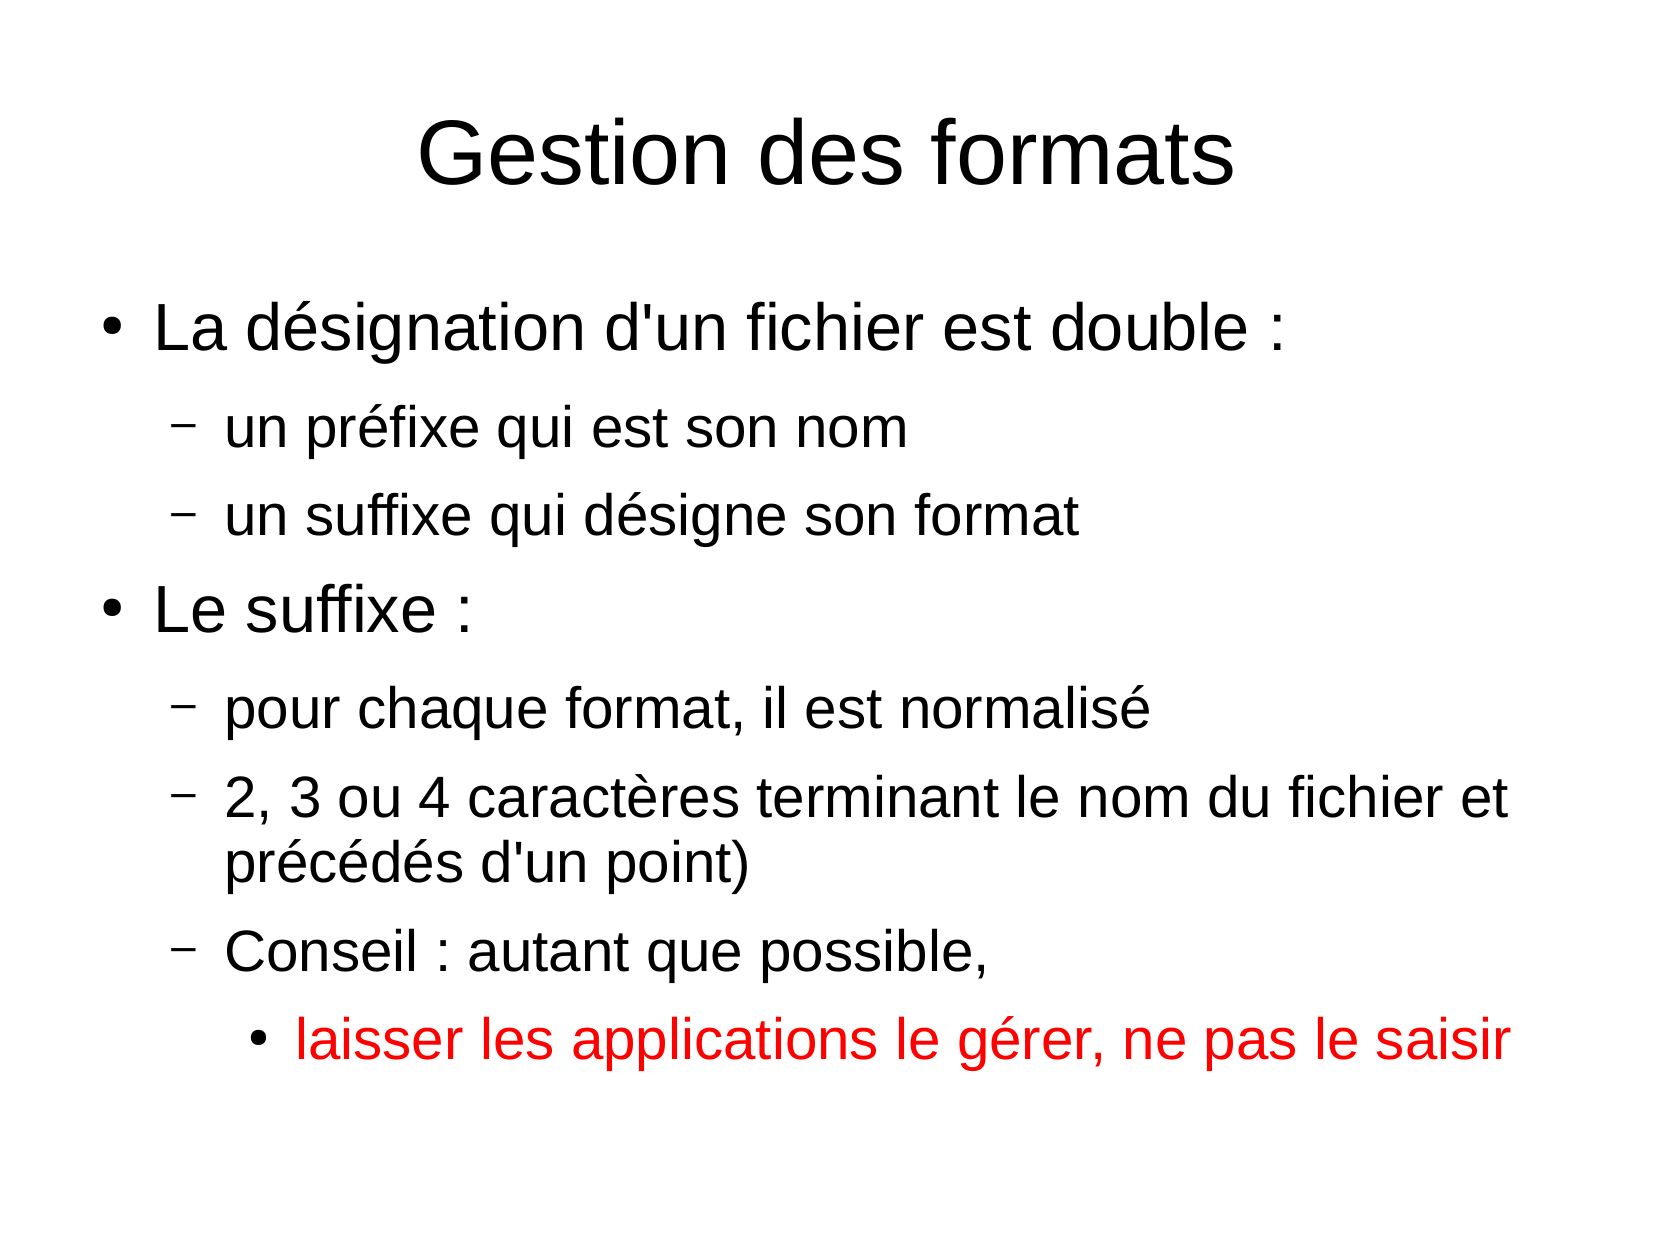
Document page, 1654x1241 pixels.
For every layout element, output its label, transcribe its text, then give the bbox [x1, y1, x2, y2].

title Gestion des formats [82, 49, 1571, 257]
list La désignation d'un fichier est double : un préfixe qui est son nom un suffixe qui désigne son format Le suffixe : pour chaque format, il est normalisé 2, 3 ou 4 caractères terminant le nom du fichier et précédés d'un point) Conseil : autant que possible, laisser les applications le gérer, ne pas le saisir [82, 290, 1571, 1109]
